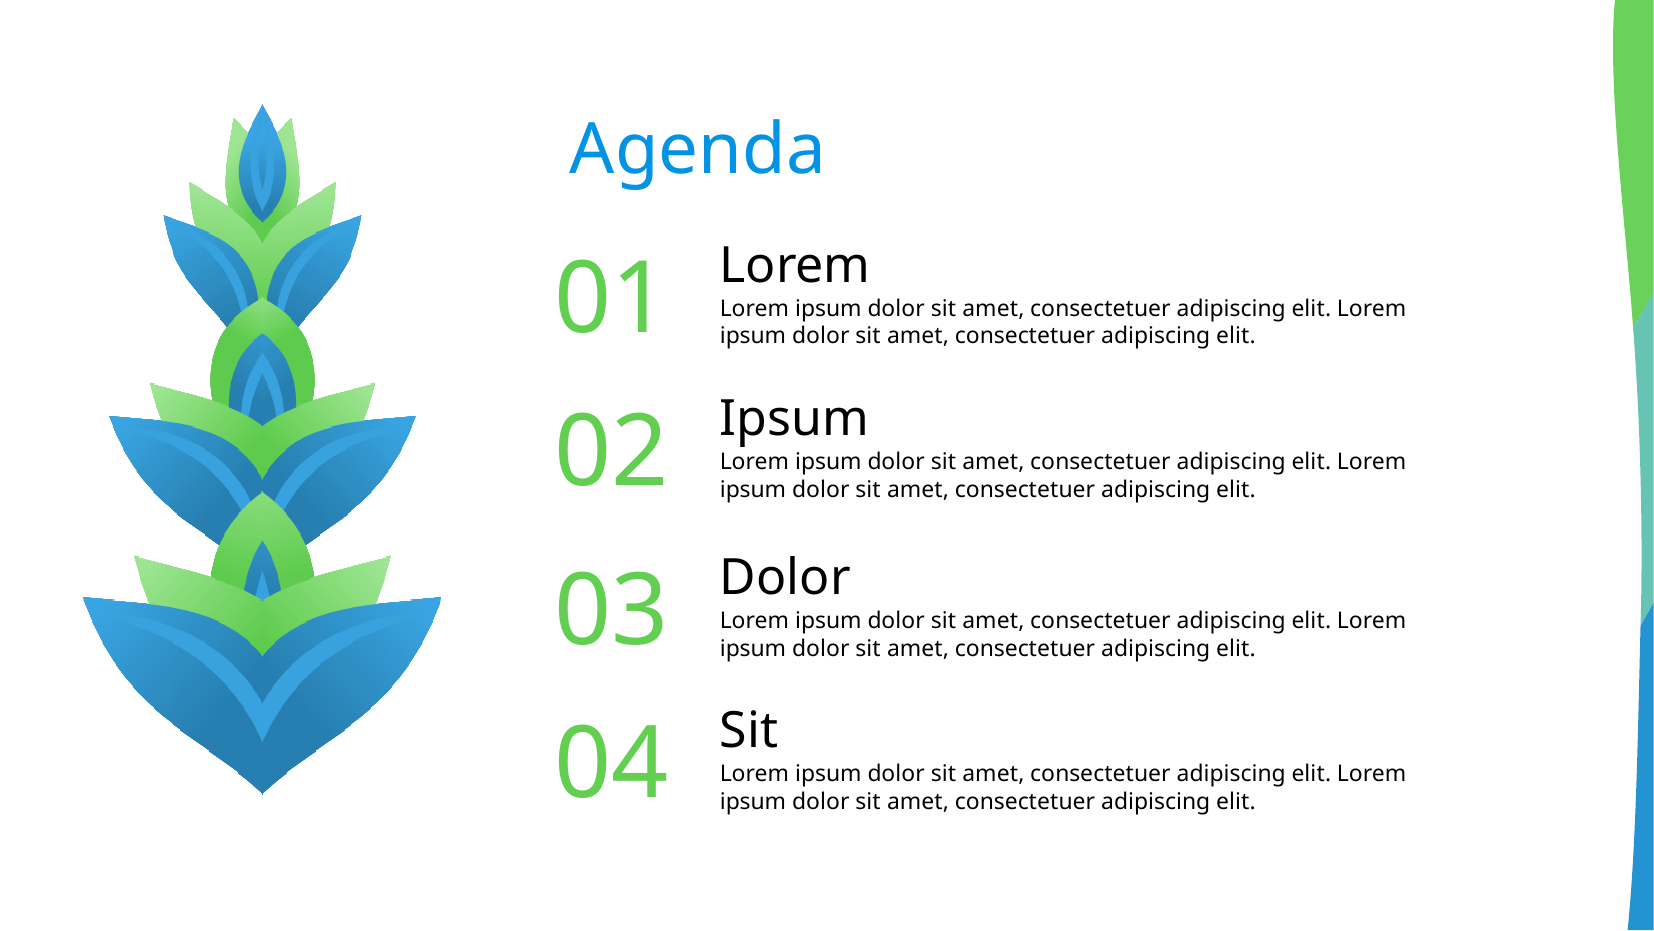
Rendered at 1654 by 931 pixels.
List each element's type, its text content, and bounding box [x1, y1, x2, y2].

text_box 01 [539, 225, 696, 360]
text_box Lorem ipsum dolor sit amet, consectetuer adipiscing elit. Lorem ipsum dolor sit amet, consectetuer adipiscing elit. [705, 598, 1471, 669]
text_box Ipsum [745, 411, 759, 432]
text_box Dolor [705, 537, 1471, 598]
text_box 03 [539, 537, 696, 672]
text_box Lorem ipsum dolor sit amet, consectetuer adipiscing elit. Lorem ipsum dolor sit amet, consectetuer adipiscing elit. [705, 751, 1471, 822]
text_box Sit [705, 690, 1471, 751]
picture [83, 104, 441, 796]
text_box Agenda [555, 95, 1654, 196]
text_box Lorem ipsum dolor sit amet, consectetuer adipiscing elit. Lorem ipsum dolor sit amet, consectetuer adipiscing elit. [705, 439, 1471, 510]
text_box Lorem [705, 224, 1471, 286]
text_box 04 [539, 690, 696, 826]
text_box 02 [539, 378, 696, 513]
text_box Ipsum [705, 378, 1471, 439]
text_box Lorem ipsum dolor sit amet, consectetuer adipiscing elit. Lorem ipsum dolor sit amet, consectetuer adipiscing elit. [705, 286, 1471, 357]
